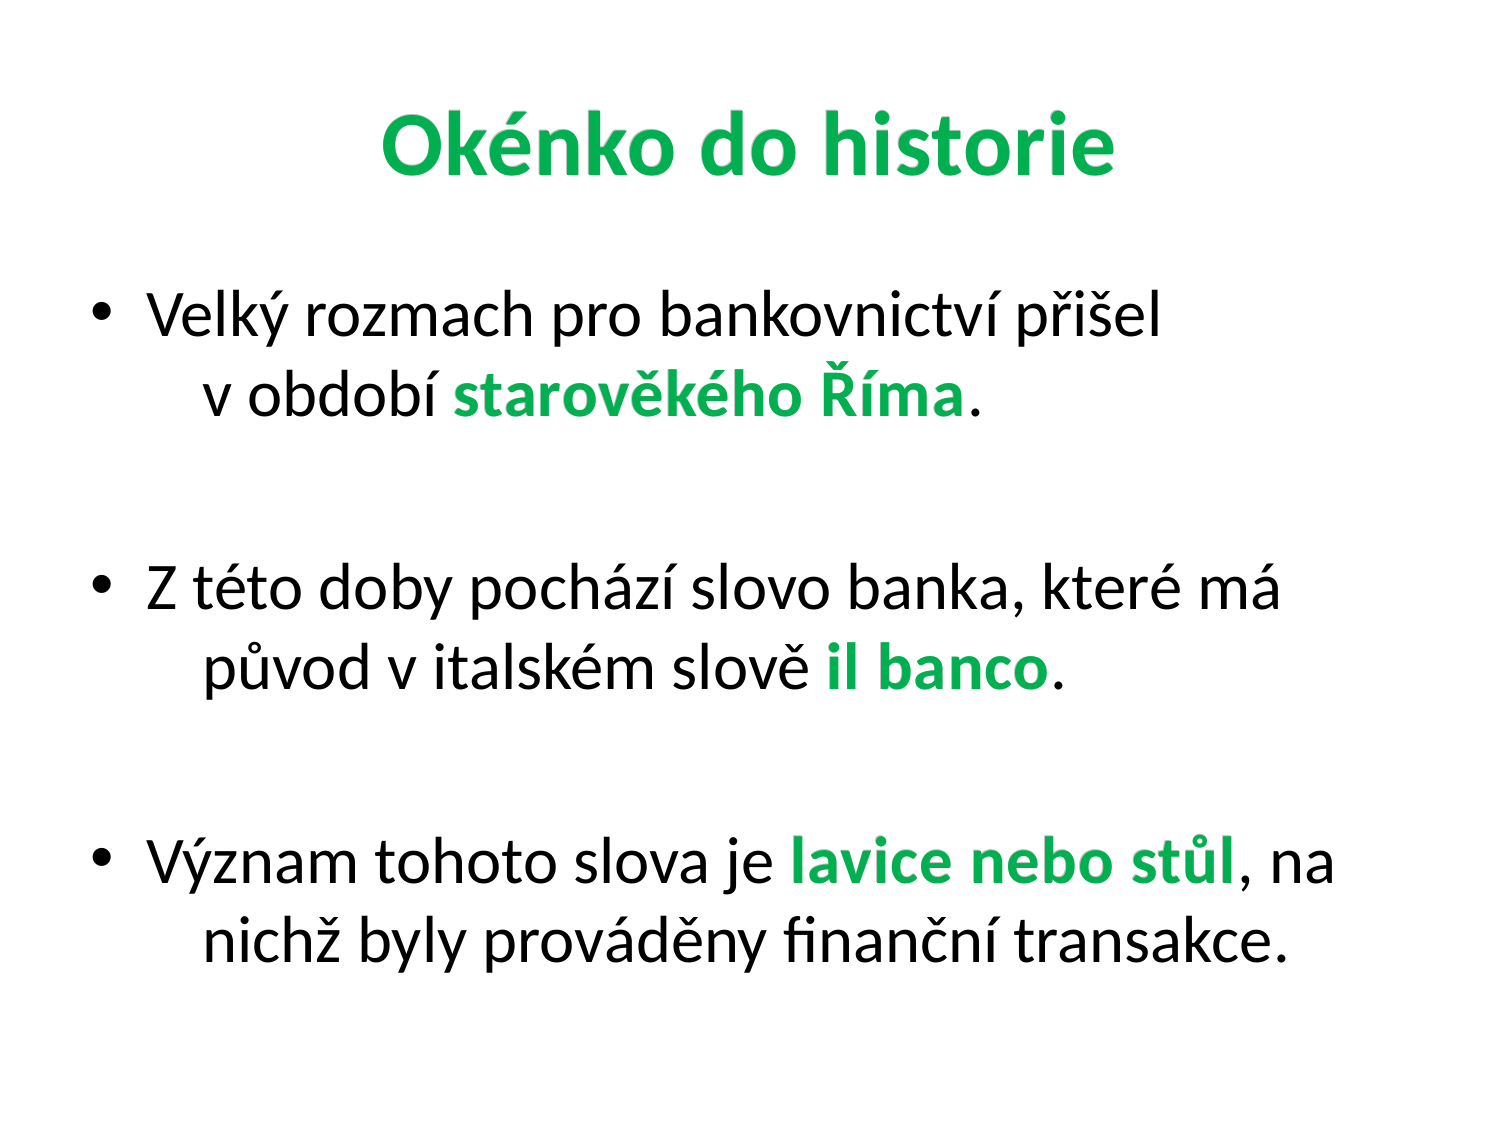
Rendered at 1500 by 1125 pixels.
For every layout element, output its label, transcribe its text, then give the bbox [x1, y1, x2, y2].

title Okénko do historie [75, 45, 1426, 233]
list Velký rozmach pro bankovnictví přišel v období starověkého Říma. Z této doby pochází slovo banka, které má původ v italském slově il banco. Význam tohoto slova je lavice nebo stůl, na nichž byly prováděny finanční transakce. [75, 262, 1426, 1005]
